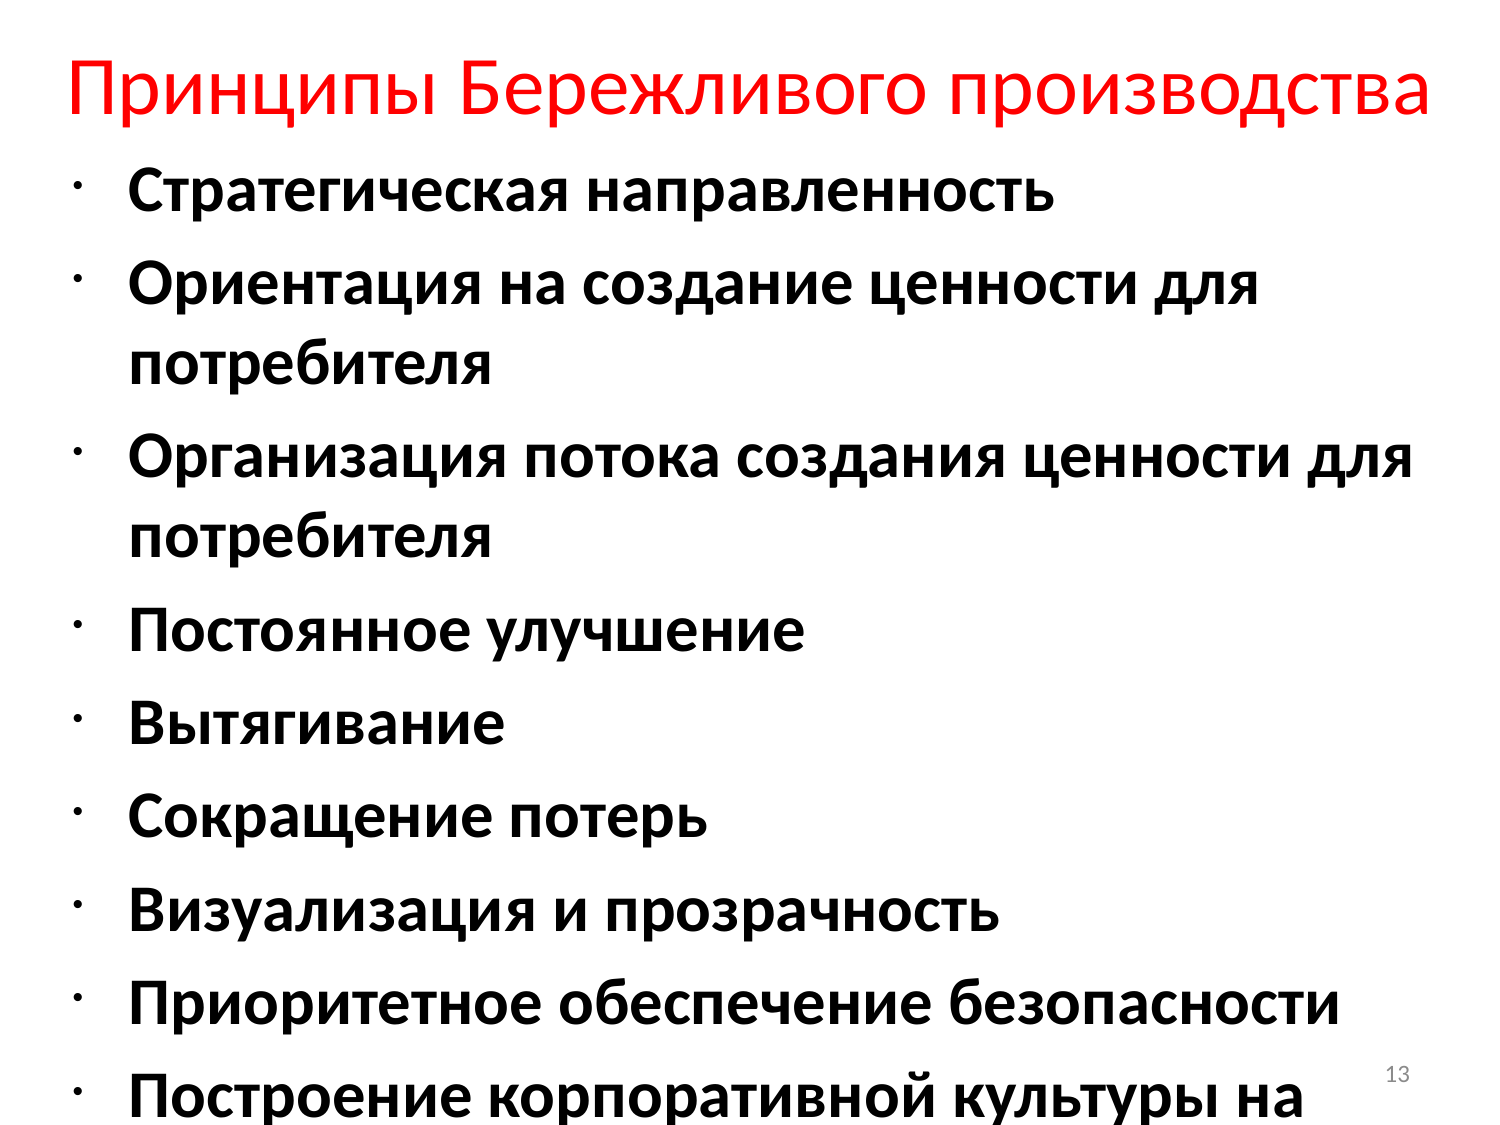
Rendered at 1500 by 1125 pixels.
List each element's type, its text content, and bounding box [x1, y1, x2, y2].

text_box Принципы Бережливого производства [0, 101, 1500, 161]
text_box <номер> [1074, 1042, 1425, 1103]
text_box Стратегическая направленность Ориентация на создание ценности для потребителя Организация потока создания ценности для потребителя Постоянное улучшение Вытягивание Сокращение потерь Визуализация и прозрачность Приоритетное обеспечение безопасности Построение корпоративной культуры на основе уважения к человеку Встроенное качество Принятие решений, основанных на фактах Установление долговременных отношений с поставщиками Соблюдение стандартов [57, 137, 1459, 1059]
